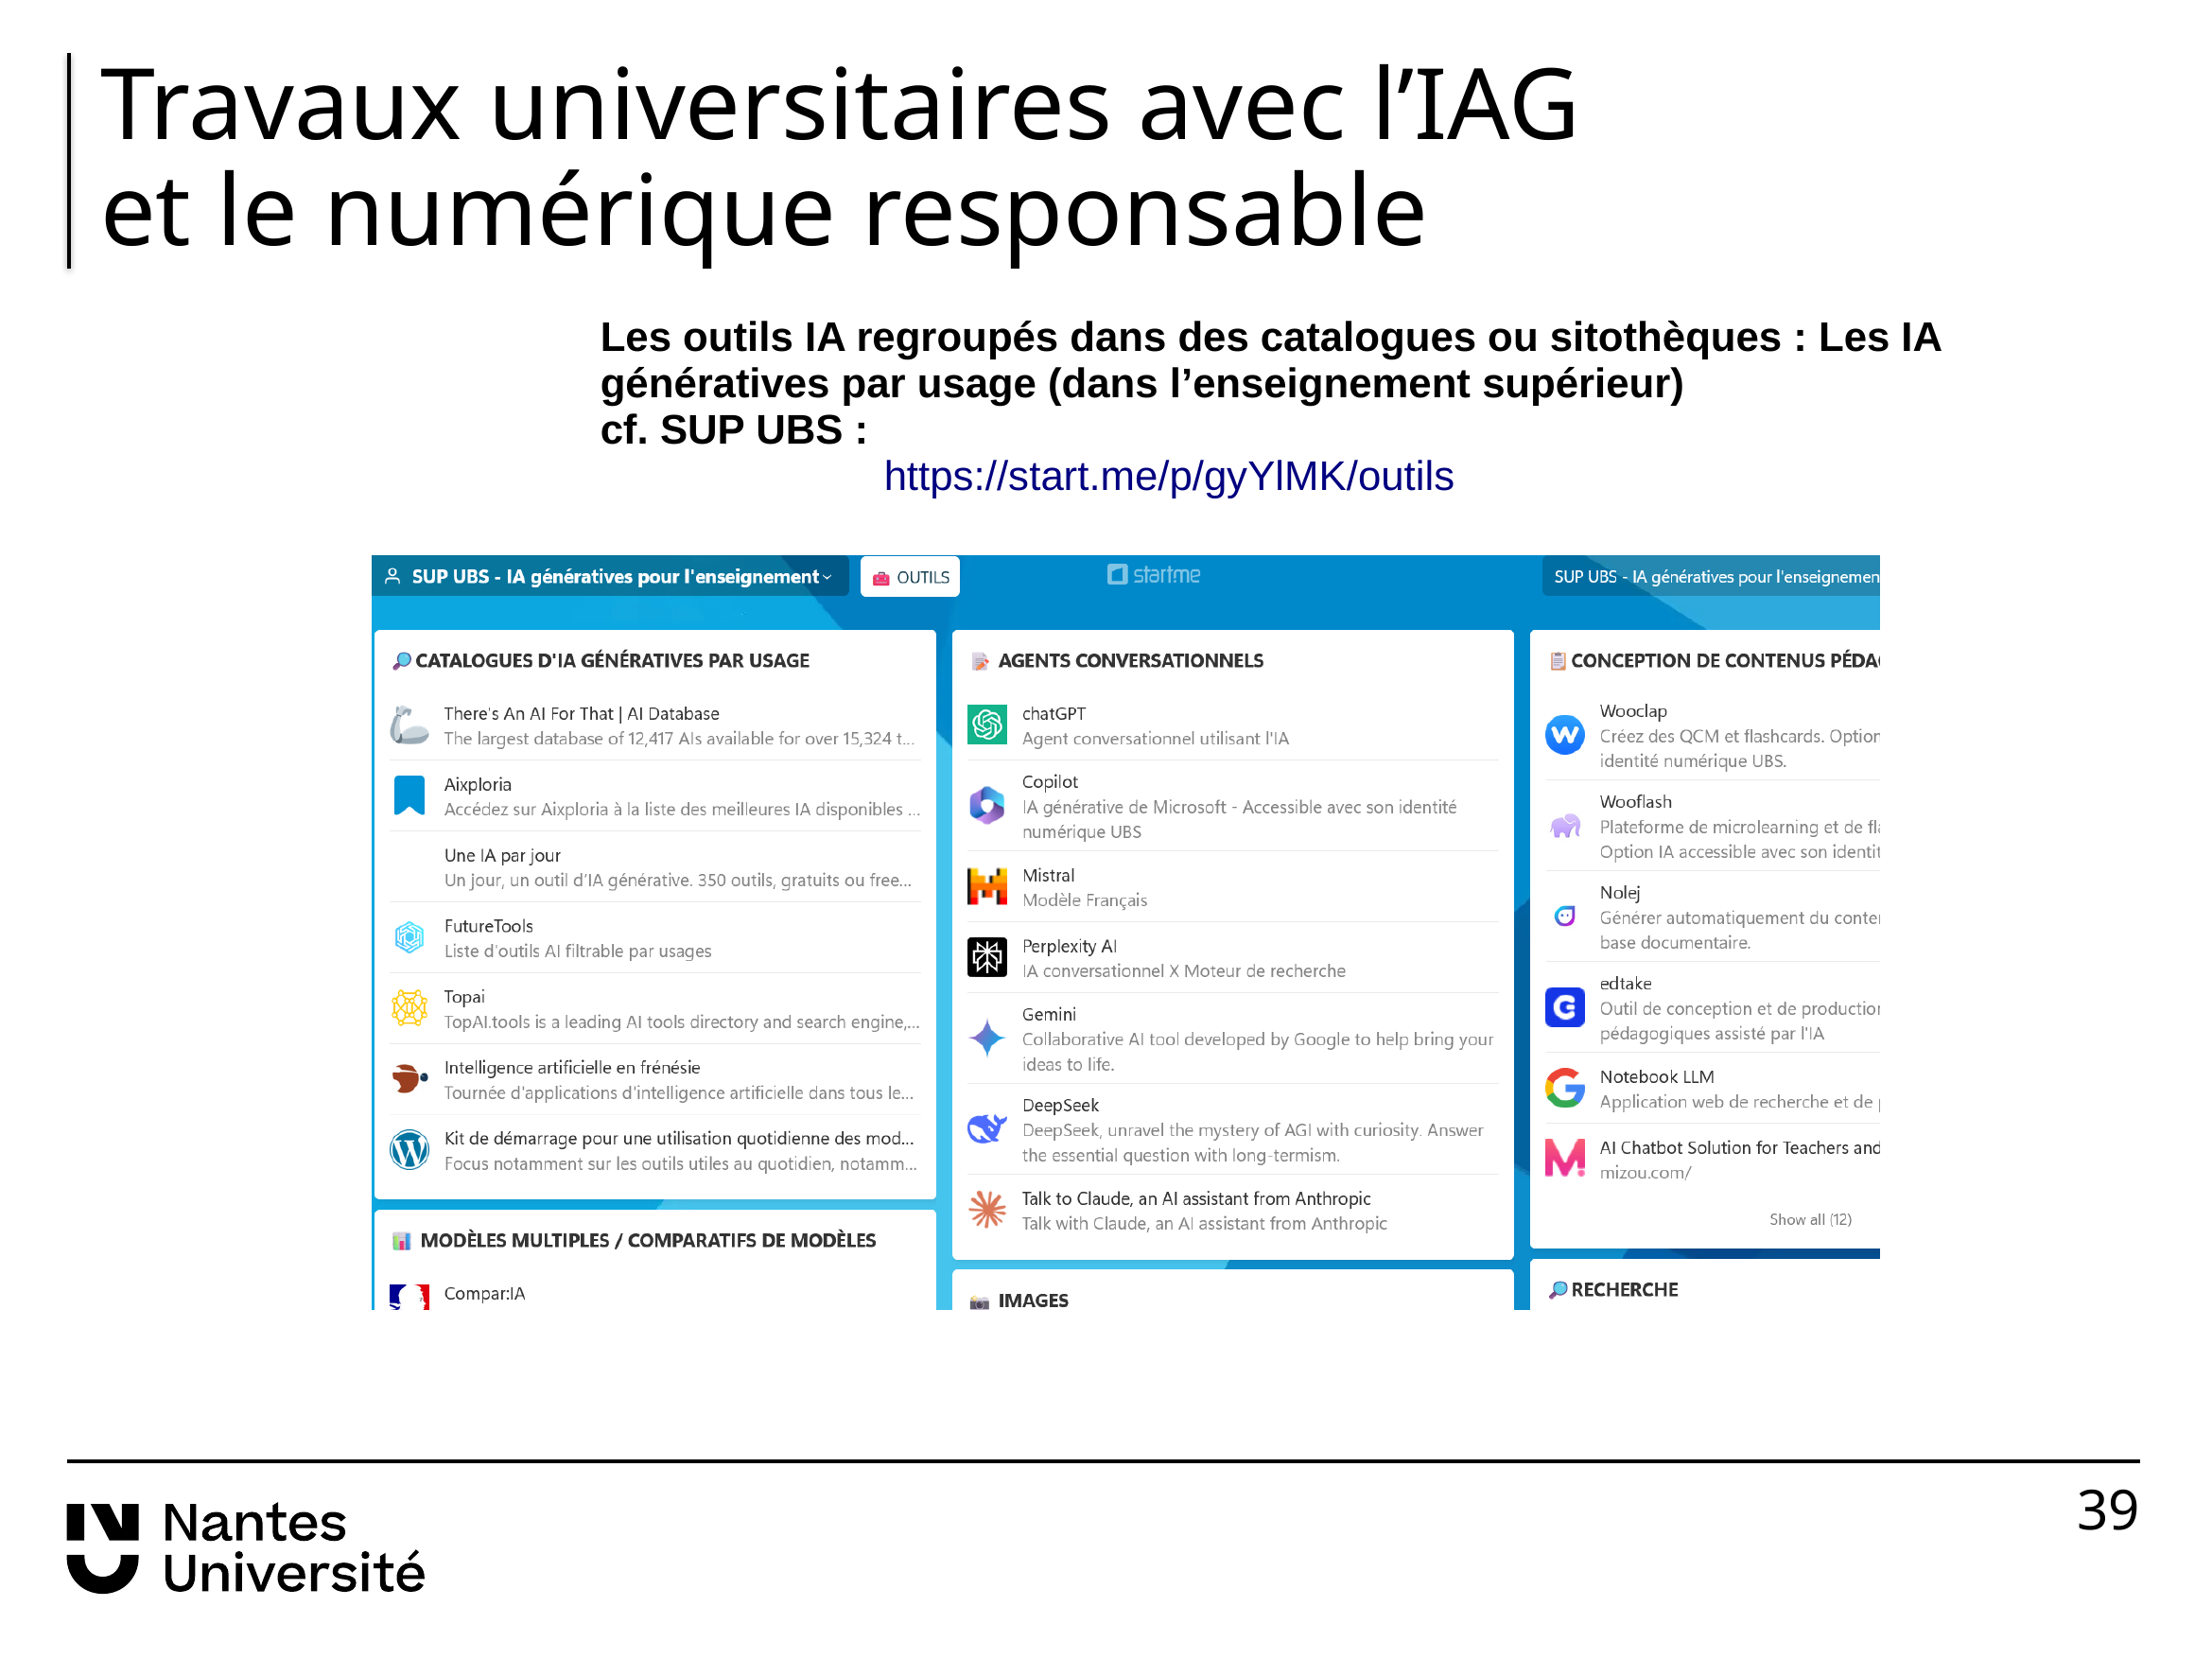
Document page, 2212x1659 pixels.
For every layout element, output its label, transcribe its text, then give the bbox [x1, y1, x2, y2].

picture [803, 574, 810, 583]
picture [697, 574, 715, 583]
picture [455, 570, 464, 583]
picture [741, 574, 751, 586]
picture [673, 574, 679, 583]
picture [565, 574, 581, 583]
slide_number <numéro> [1815, 1478, 2140, 1546]
picture [625, 574, 632, 583]
picture [1175, 569, 1187, 582]
picture [1144, 567, 1149, 582]
picture [1135, 569, 1141, 576]
picture [1108, 565, 1127, 584]
picture [616, 574, 623, 583]
picture [633, 603, 641, 608]
picture [754, 574, 761, 583]
picture [554, 574, 562, 583]
picture [480, 576, 488, 583]
picture [813, 571, 818, 583]
picture [375, 555, 1880, 1310]
picture [639, 574, 659, 586]
picture [592, 571, 598, 583]
picture [438, 570, 447, 583]
picture [662, 574, 671, 583]
picture [779, 574, 784, 583]
picture [1151, 572, 1158, 580]
picture [468, 570, 477, 583]
title Travaux universitaires avec l’IAG et le numérique responsable [100, 106, 2179, 215]
picture [514, 570, 524, 583]
text_box Les outils IA regroupés dans des catalogues ou sitothèques : Les IA génératives par usage (dans l’enseignement supérieur) cf. SUP UBS : https://start.me/p/gyYlMK/outils [586, 306, 2179, 506]
picture [719, 574, 734, 583]
picture [792, 574, 800, 583]
picture [607, 574, 614, 583]
picture [425, 570, 434, 583]
picture [414, 570, 422, 583]
picture [479, 570, 487, 576]
picture [1168, 567, 1172, 582]
picture [764, 574, 773, 583]
picture [532, 574, 540, 586]
picture [862, 557, 959, 596]
picture [544, 574, 551, 583]
picture [583, 574, 590, 583]
